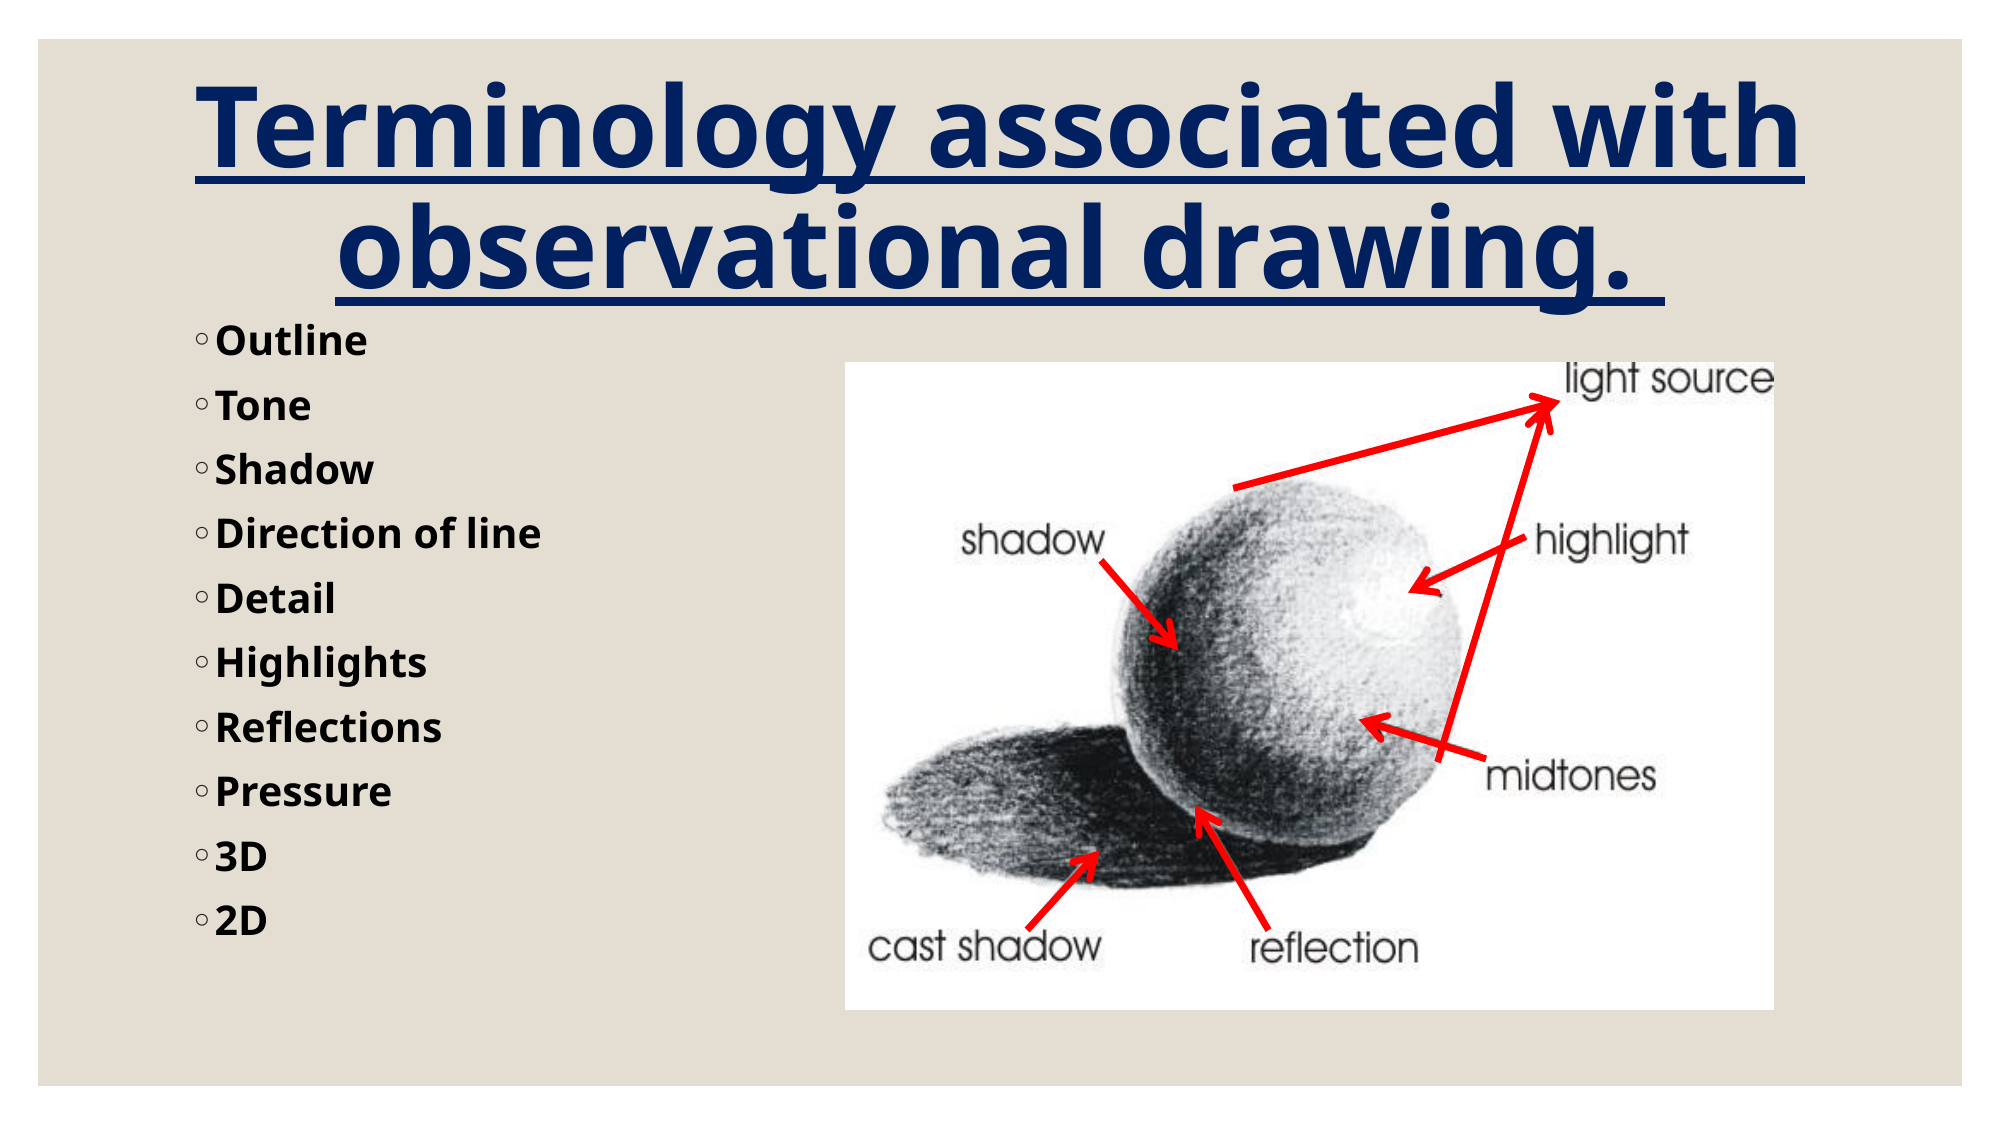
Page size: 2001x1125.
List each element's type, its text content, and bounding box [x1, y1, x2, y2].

list Outline Tone Shadow Direction of line Detail Highlights Reflections Pressure 3D 2D [174, 306, 1825, 952]
picture [845, 363, 1774, 1010]
text_box [1098, 558, 1179, 651]
text_box [1024, 850, 1100, 933]
text_box [1232, 392, 1561, 764]
text_box [1195, 805, 1272, 933]
title Terminology associated with observational drawing. [174, 62, 1825, 288]
